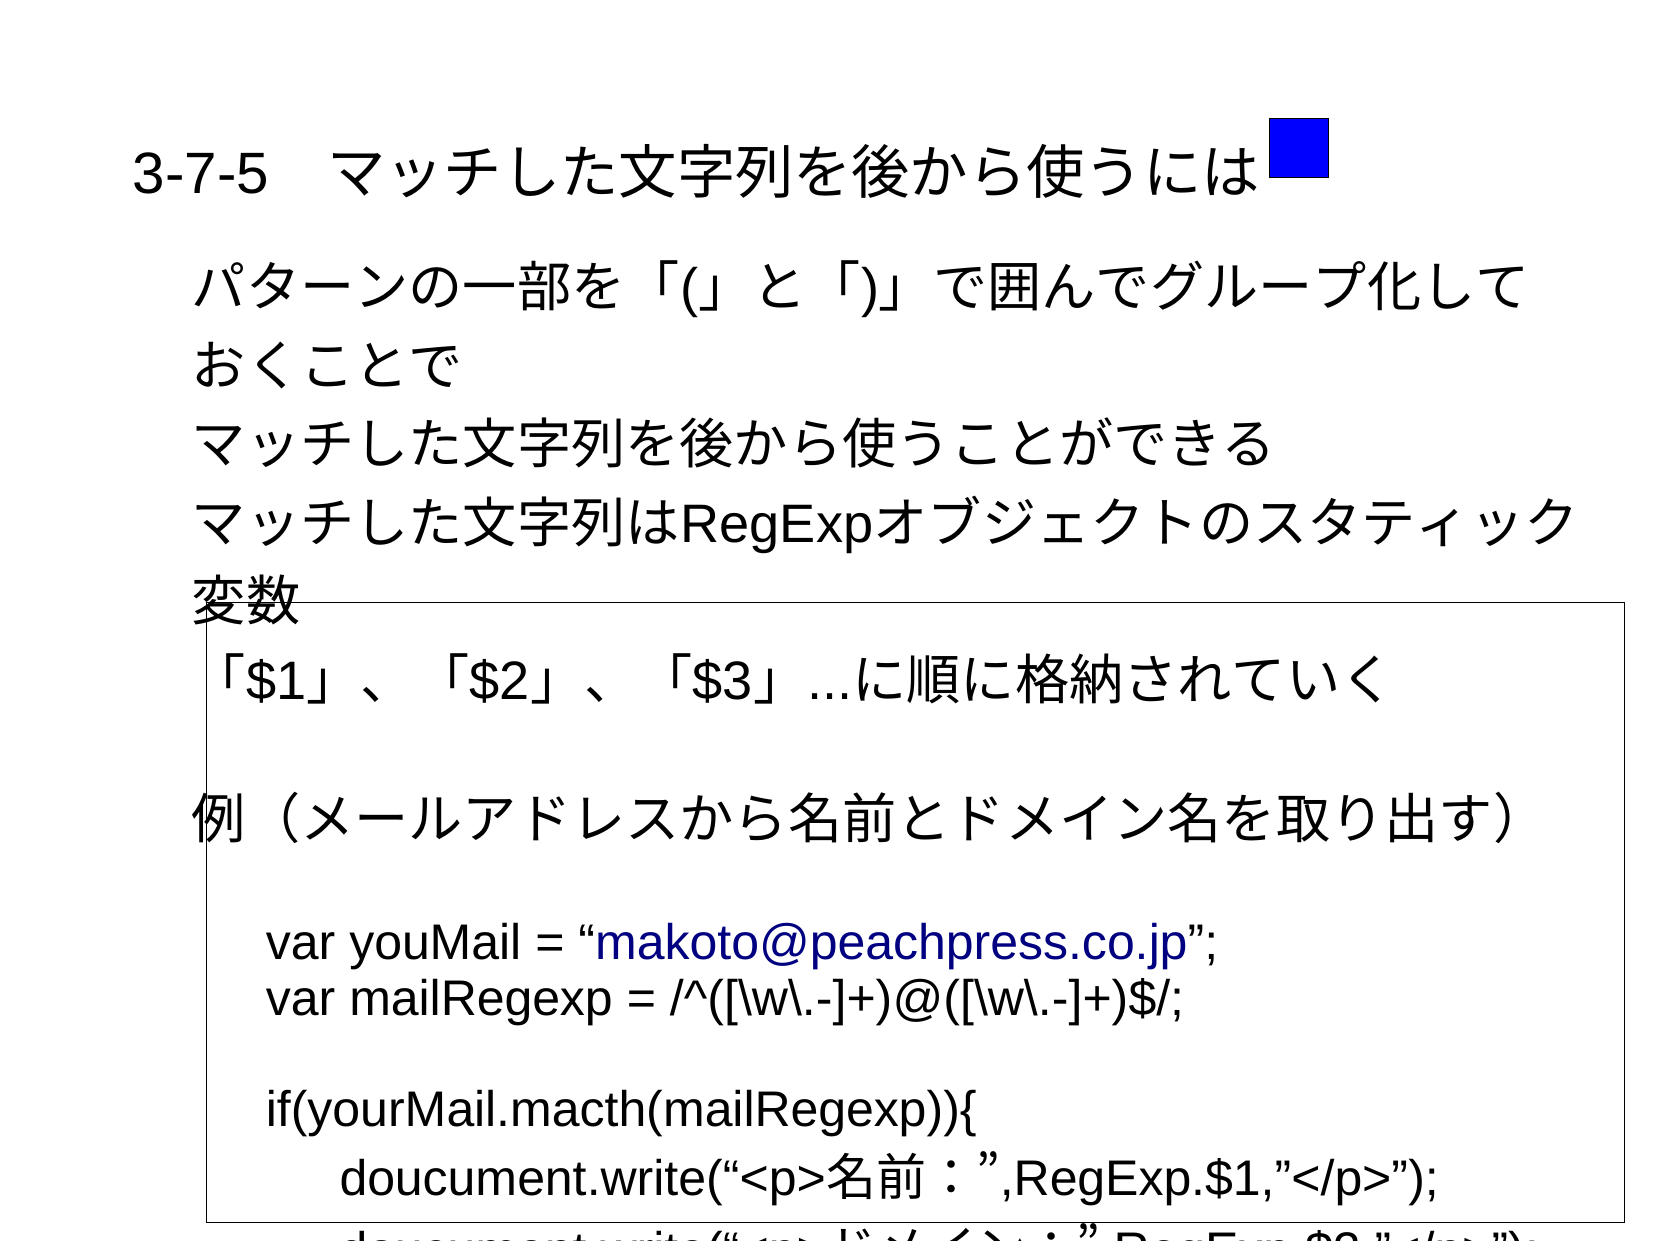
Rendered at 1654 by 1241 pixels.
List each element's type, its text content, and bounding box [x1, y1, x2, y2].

text_box パターンの一部を「(」と「)」で囲んでグループ化しておくことで マッチした文字列を後から使うことができる マッチした文字列はRegExpオブジェクトのスタティック変数 「$1」、「$2」、「$3」...に順に格納されていく 例（メールアドレスから名前とドメイン名を取り出す） var youMail = “makoto@peachpress.co.jp”; var mailRegexp = /^([\w\.-]+)@([\w\.-]+)$/; if(yourMail.macth(mailRegexp)){ doucument.write(“<p>名前：”,RegExp.$1,”</p>”); doucument.write(“<p>ドメイン：”,RegExp.$2,”</p>”); } else{ alert(“メールアドレスが正しくありません”); } [207, 603, 1595, 1202]
text_box [1269, 118, 1329, 178]
text_box 3-7-5 マッチした文字列を後から使うには [118, 118, 1625, 198]
text_box パターンの一部を「(」と「)」で囲んでグループ化しておくことで マッチした文字列を後から使うことができる マッチした文字列はRegExpオブジェクトのスタティック変数 「$1」、「$2」、「$3」...に順に格納されていく 例（メールアドレスから名前とドメイン名を取り出す） var youMail = “makoto@peachpress.co.jp”; var mailRegexp = /^([\w\.-]+)@([\w\.-]+)$/; if(yourMail.macth(mailRegexp)){ doucument.write(“<p>名前：”,RegExp.$1,”</p>”); doucument.write(“<p>ドメイン：”,RegExp.$2,”</p>”); } else{ alert(“メールアドレスが正しくありません”); } [177, 236, 1595, 1202]
